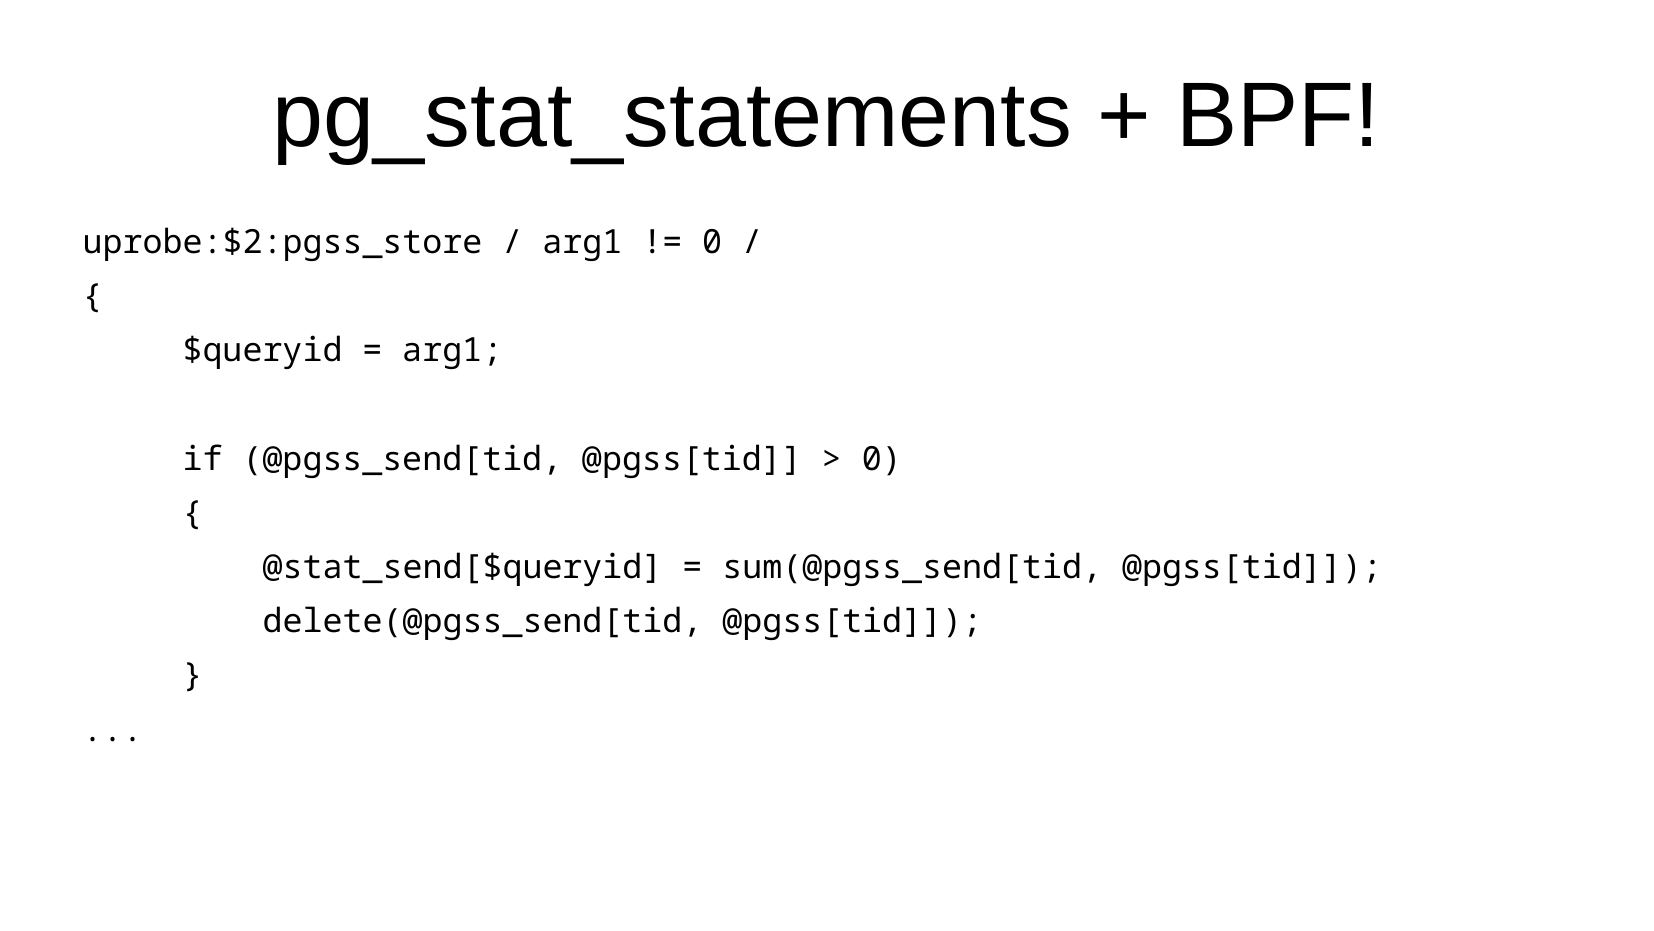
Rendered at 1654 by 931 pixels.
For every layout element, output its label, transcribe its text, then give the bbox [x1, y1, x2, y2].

list uprobe:$2:pgss_store / arg1 != 0 / { $queryid = arg1; if (@pgss_send[tid, @pgss[tid]] > 0) { @stat_send[$queryid] = sum(@pgss_send[tid, @pgss[tid]]); delete(@pgss_send[tid, @pgss[tid]]); } ... [82, 217, 1571, 758]
title pg_stat_statements + BPF! [82, 37, 1571, 193]
